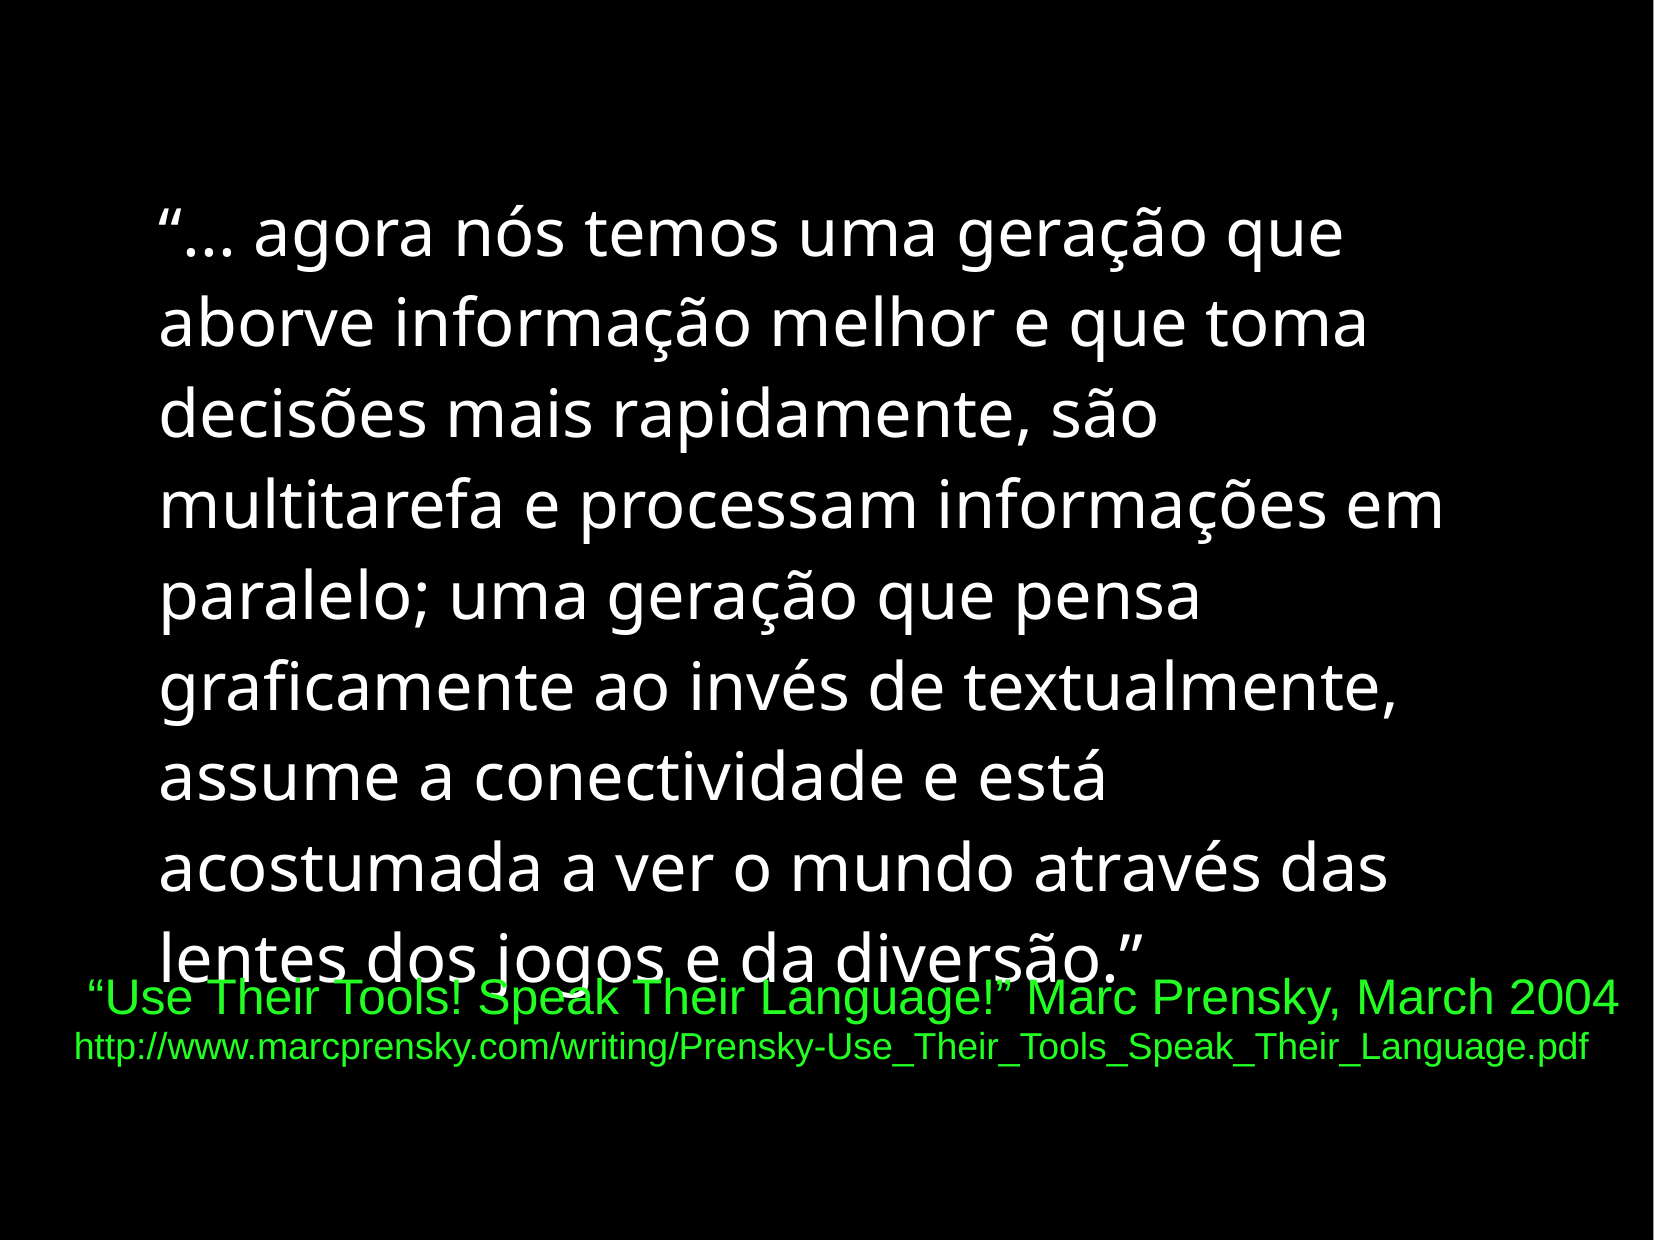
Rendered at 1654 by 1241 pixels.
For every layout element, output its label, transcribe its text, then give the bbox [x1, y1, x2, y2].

text_box “... agora nós temos uma geração que aborve informação melhor e que toma decisões mais rapidamente, são multitarefa e processam informações em paralelo; uma geração que pensa graficamente ao invés de textualmente, assume a conectividade e está acostumada a ver o mundo através das lentes dos jogos e da diversão.” [143, 177, 1518, 962]
text_box “Use Their Tools! Speak Their Language!” Marc Prensky, March 2004 http://www.marcprensky.com/writing/Prensky-Use_Their_Tools_Speak_Their_Language.pdf [58, 962, 1654, 1076]
